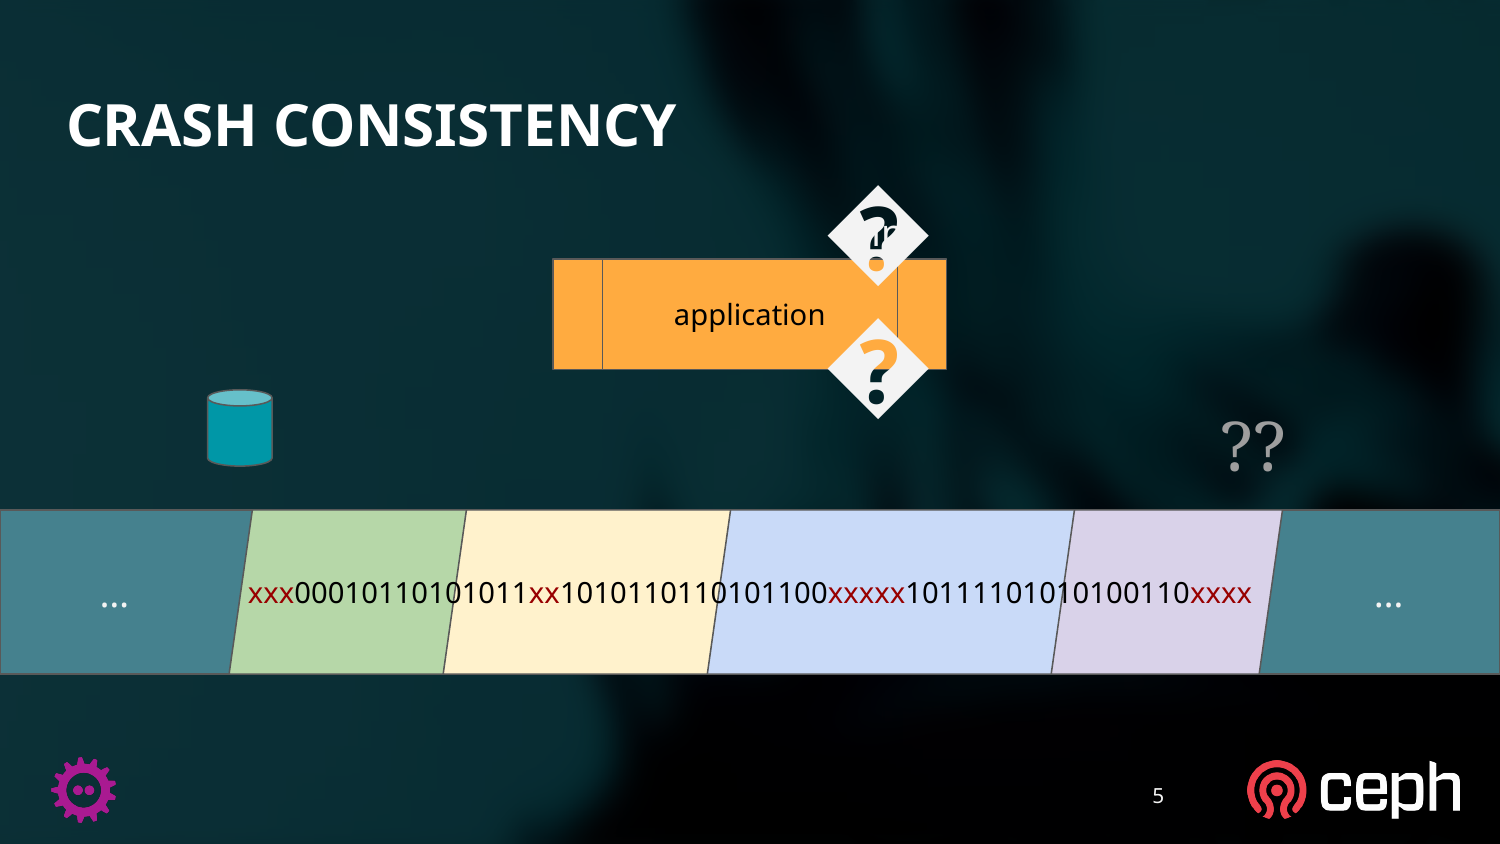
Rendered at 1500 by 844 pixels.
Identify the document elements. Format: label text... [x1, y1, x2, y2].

text_box [0, 509, 1500, 675]
text_box … [1338, 562, 1467, 622]
title CRASH CONSISTENCY [51, 72, 1449, 167]
picture [0, 0, 1500, 510]
text_box rip [829, 193, 931, 270]
text_box application [553, 259, 808, 369]
text_box ⁇ [1007, 371, 1500, 501]
picture [0, 674, 1500, 844]
slide_number <number> [1089, 764, 1179, 829]
text_box snap3 [207, 389, 273, 406]
text_box xxx00010110101011xx1010110110101100xxxxx10111101010100110xxxx [162, 559, 1338, 625]
text_box 🪦 [808, 144, 935, 440]
text_box … [36, 562, 162, 622]
text_box application [935, 259, 947, 369]
text_box [207, 399, 273, 467]
